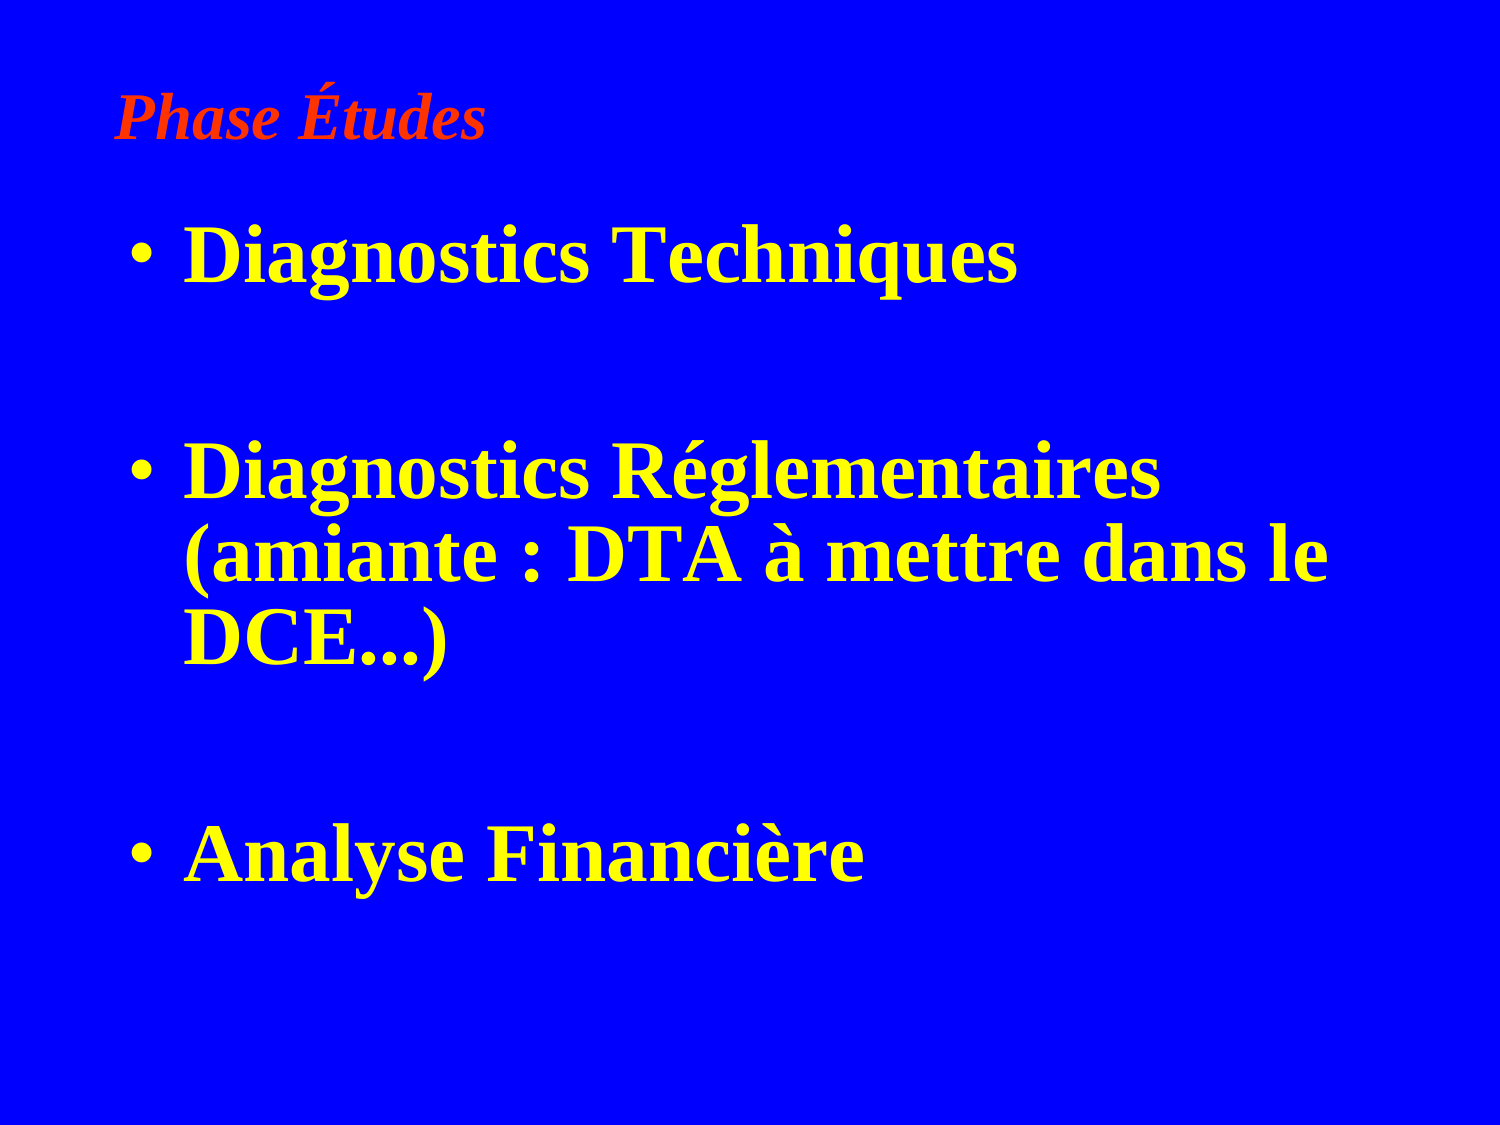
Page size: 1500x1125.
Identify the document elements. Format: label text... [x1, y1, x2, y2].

title Phase Études [100, 42, 544, 192]
list Diagnostics Techniques Diagnostics Réglementaires (amiante : DTA à mettre dans le DCE...) Analyse Financière [112, 208, 1388, 965]
